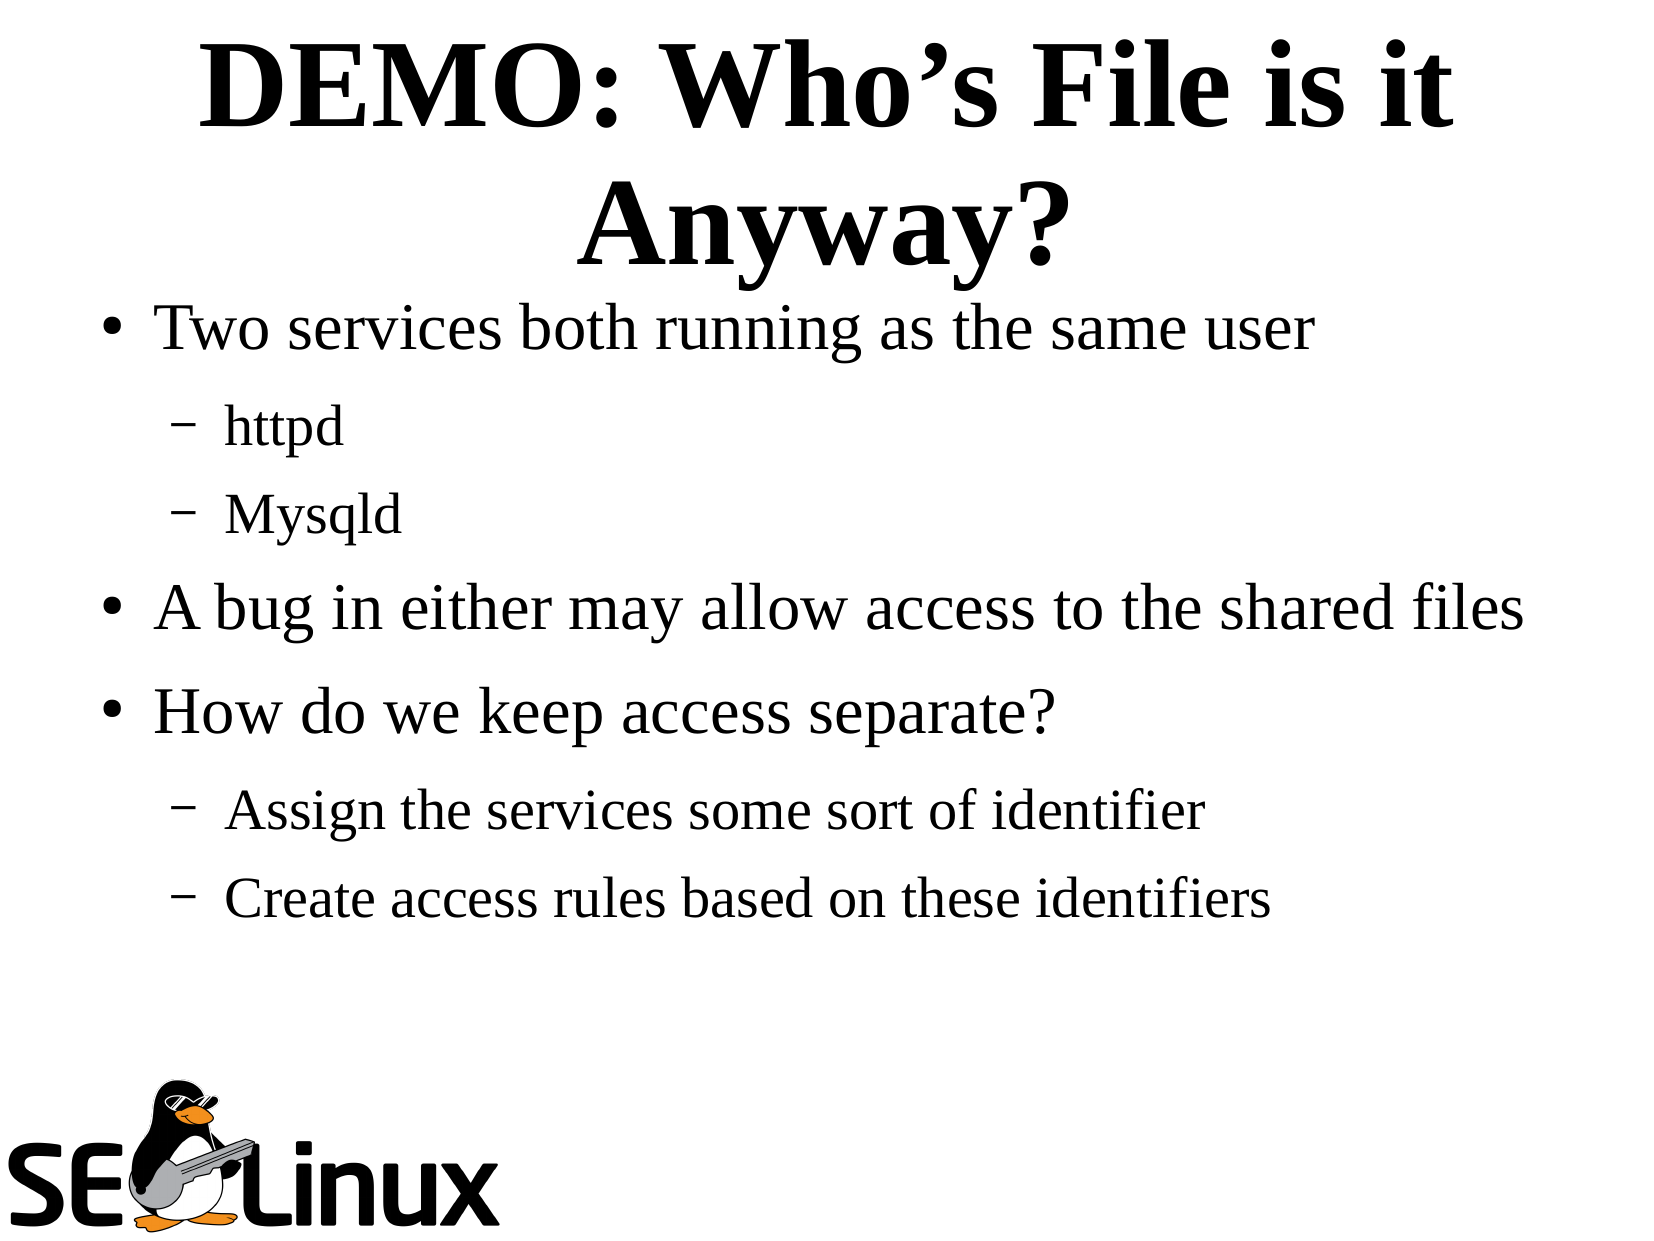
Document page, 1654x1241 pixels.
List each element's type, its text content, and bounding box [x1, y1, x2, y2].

list Two services both running as the same user httpd Mysqld A bug in either may allow access to the shared files How do we keep access separate? Assign the services some sort of identifier Create access rules based on these identifiers [82, 290, 1571, 1010]
picture [0, 919, 526, 1241]
title DEMO: Who’s File is it Anyway? [82, 14, 1571, 290]
